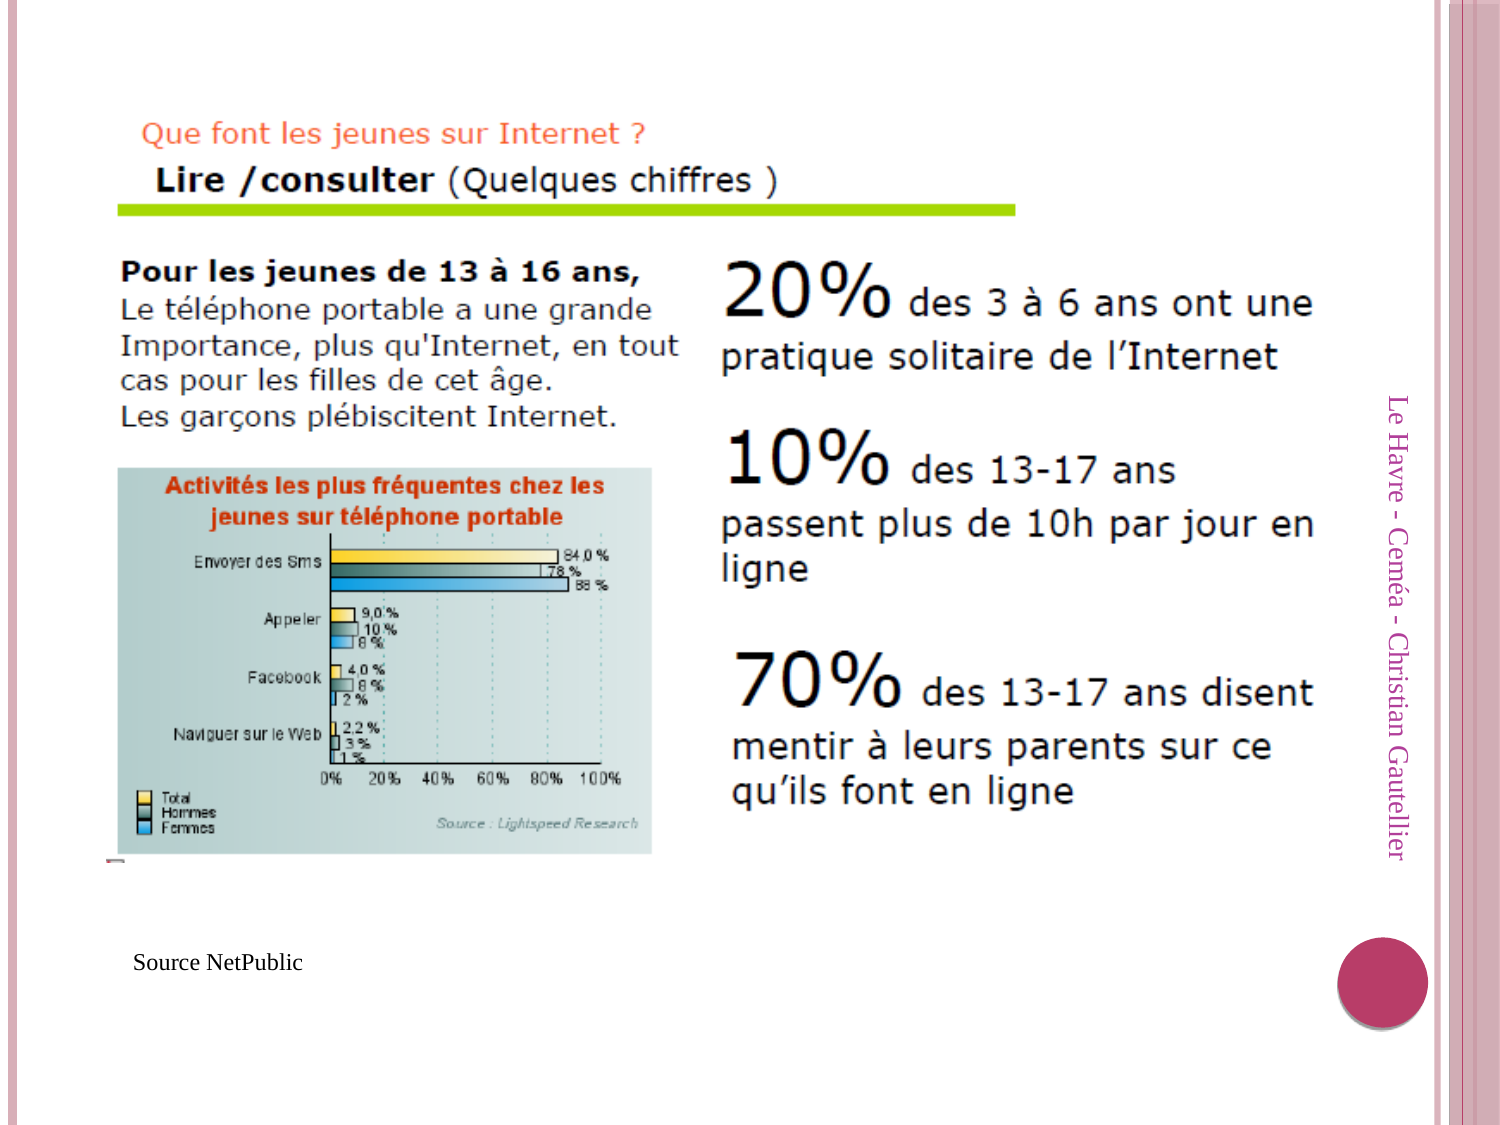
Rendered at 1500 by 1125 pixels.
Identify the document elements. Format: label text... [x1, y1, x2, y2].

text_box Source NetPublic [118, 921, 638, 987]
picture [106, 94, 1369, 863]
footer Le Havre - Ceméa - Christian Gautellier [1379, 380, 1440, 906]
